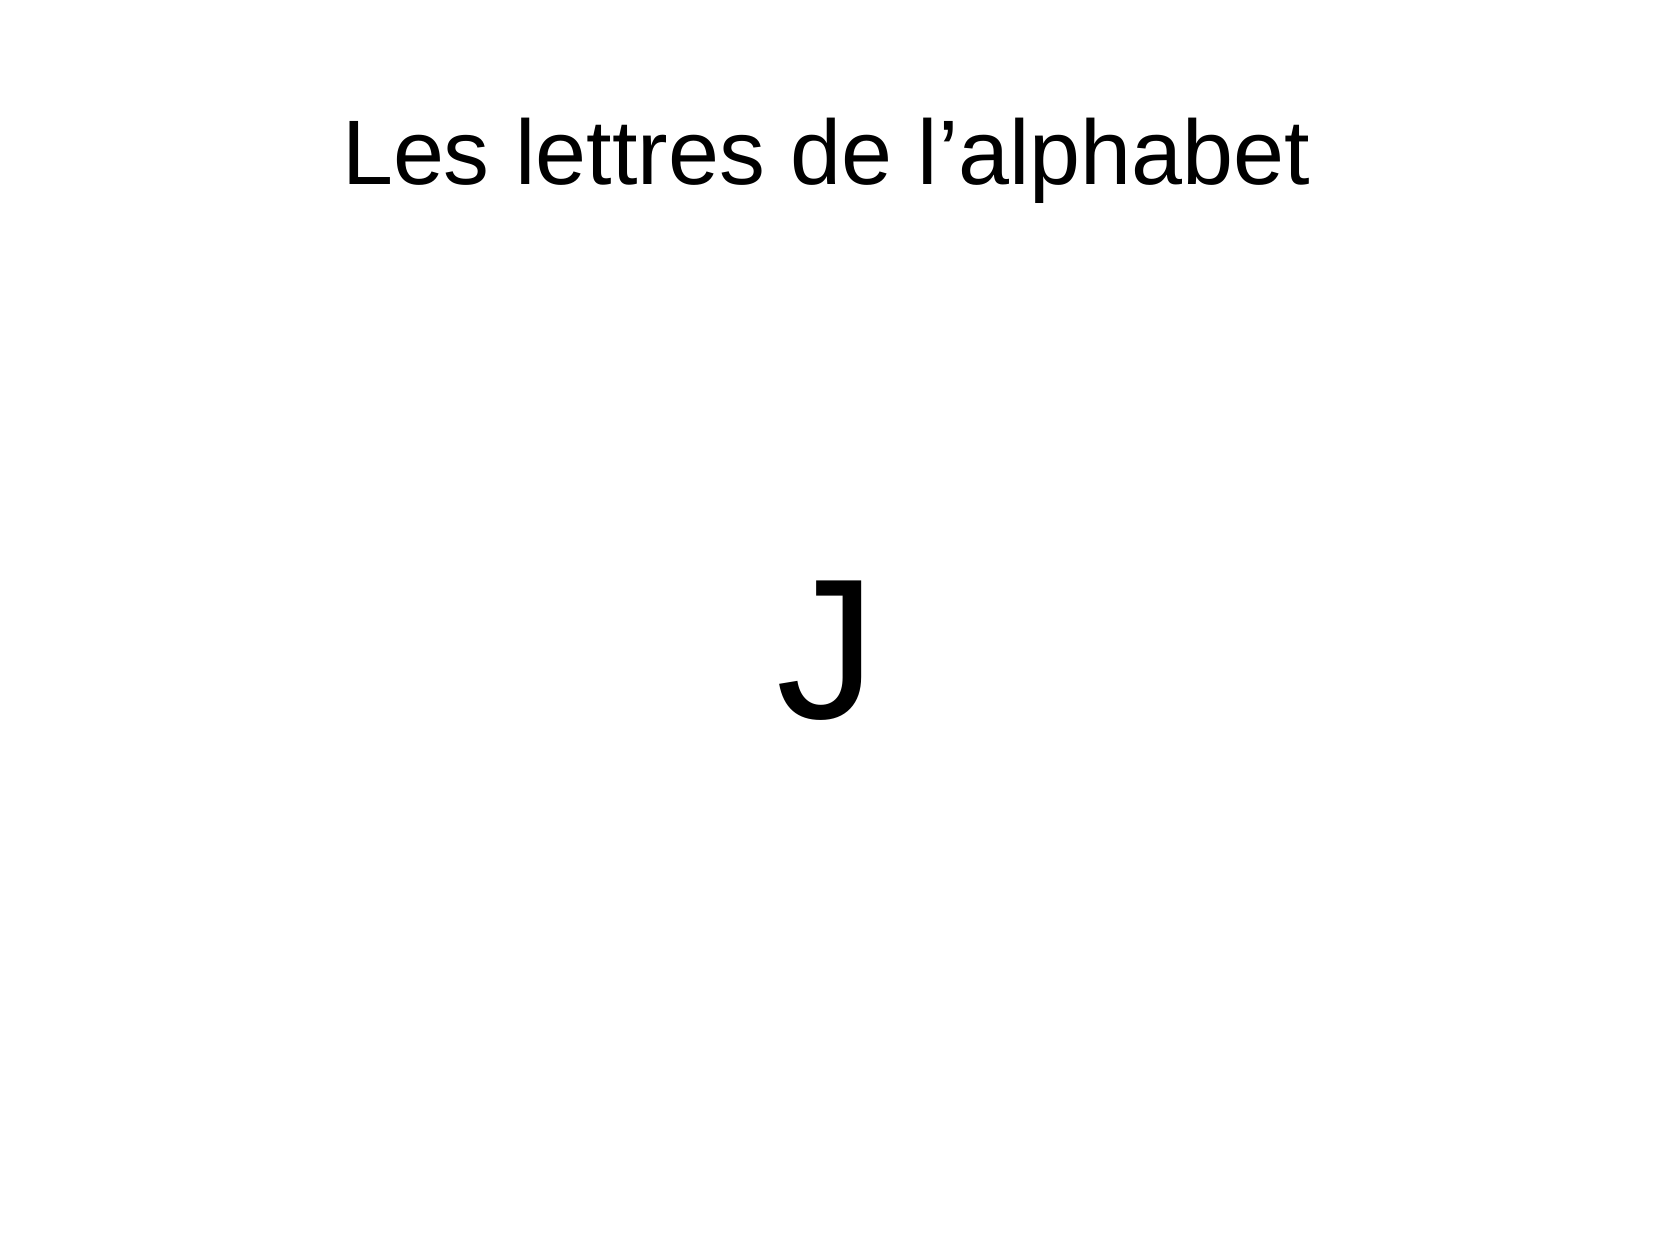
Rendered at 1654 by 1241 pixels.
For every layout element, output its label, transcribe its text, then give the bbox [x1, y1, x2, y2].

subtitle J [82, 290, 1571, 1010]
title Les lettres de l’alphabet [82, 49, 1571, 257]
